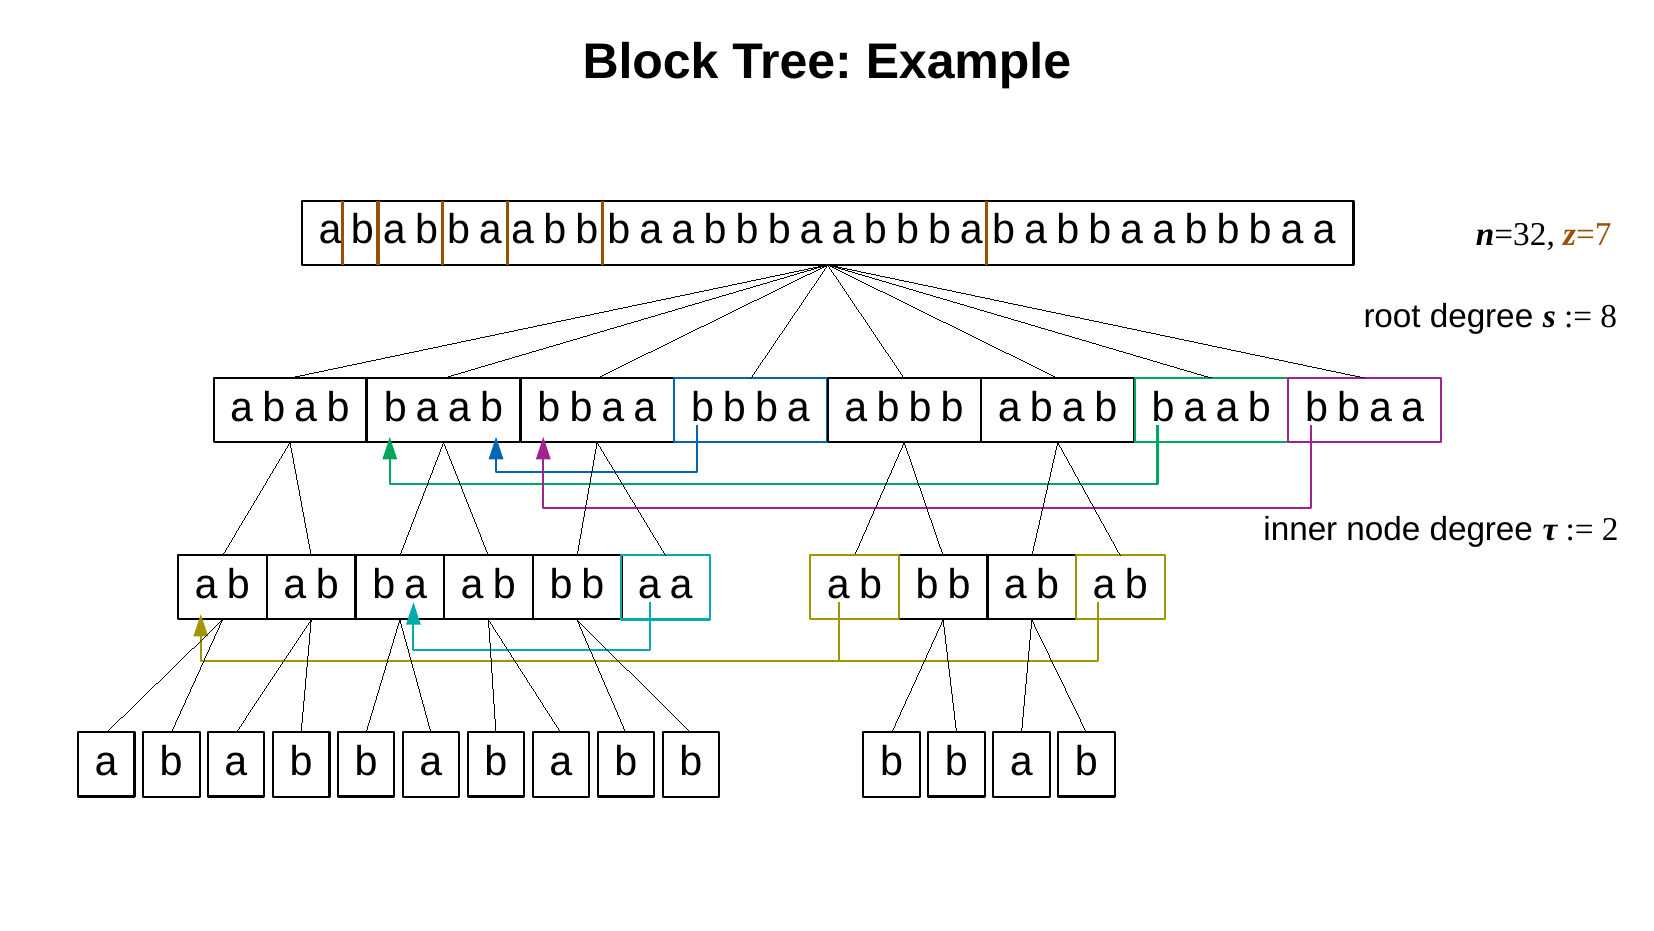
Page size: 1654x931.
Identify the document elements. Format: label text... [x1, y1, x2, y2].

text_box ababbaabbbaabbbaabbbababbaabbbaa [988, 200, 1354, 265]
text_box ababbaabbbaabbbaabbbababbaabbbaa [380, 200, 443, 265]
text_box ababbaabbbaabbbaabbbababbaabbbaa [509, 200, 603, 265]
text_box a [402, 732, 460, 797]
text_box root degree s := 8 [1348, 290, 1632, 343]
text_box b [337, 732, 395, 797]
text_box b [467, 732, 525, 797]
text_box ababbaabbbaabbbaabbbababbaabbbaa [604, 200, 987, 265]
text_box ababbaabbbaabbbaabbbababbaabbbaa [444, 200, 508, 265]
text_box ab [178, 555, 266, 620]
text_box abab [213, 377, 366, 443]
text_box b [272, 732, 330, 797]
text_box bb [900, 555, 986, 620]
text_box bbaa [520, 377, 673, 443]
text_box ab [810, 555, 899, 620]
text_box ababbaabbbaabbbaabbbababbaabbbaa [302, 200, 343, 265]
text_box ab [987, 555, 1075, 620]
text_box ab [1076, 555, 1165, 620]
text_box aa [621, 555, 711, 620]
text_box ab [444, 555, 532, 620]
text_box Block Tree: Example [567, 0, 1087, 125]
text_box b [597, 732, 655, 797]
text_box b [1058, 732, 1115, 797]
text_box abab [981, 378, 1134, 443]
text_box bbaa [1288, 378, 1442, 443]
text_box a [993, 732, 1050, 797]
text_box ababbaabbbaabbbaabbbababbaabbbaa [344, 200, 379, 265]
text_box a [207, 732, 265, 797]
text_box b [928, 732, 985, 797]
text_box b [142, 732, 200, 797]
text_box n=32, z=7 [1461, 207, 1627, 260]
text_box ba [355, 555, 443, 620]
text_box inner node degree τ := 2 [1248, 503, 1634, 556]
text_box a [532, 732, 590, 797]
text_box ab [266, 555, 354, 620]
text_box b [863, 732, 921, 797]
text_box a [77, 732, 135, 797]
text_box baab [367, 378, 520, 443]
text_box abbb [827, 377, 980, 443]
text_box b [662, 732, 720, 797]
text_box bb [532, 555, 620, 620]
text_box bbba [674, 378, 827, 443]
text_box baab [1134, 377, 1287, 443]
